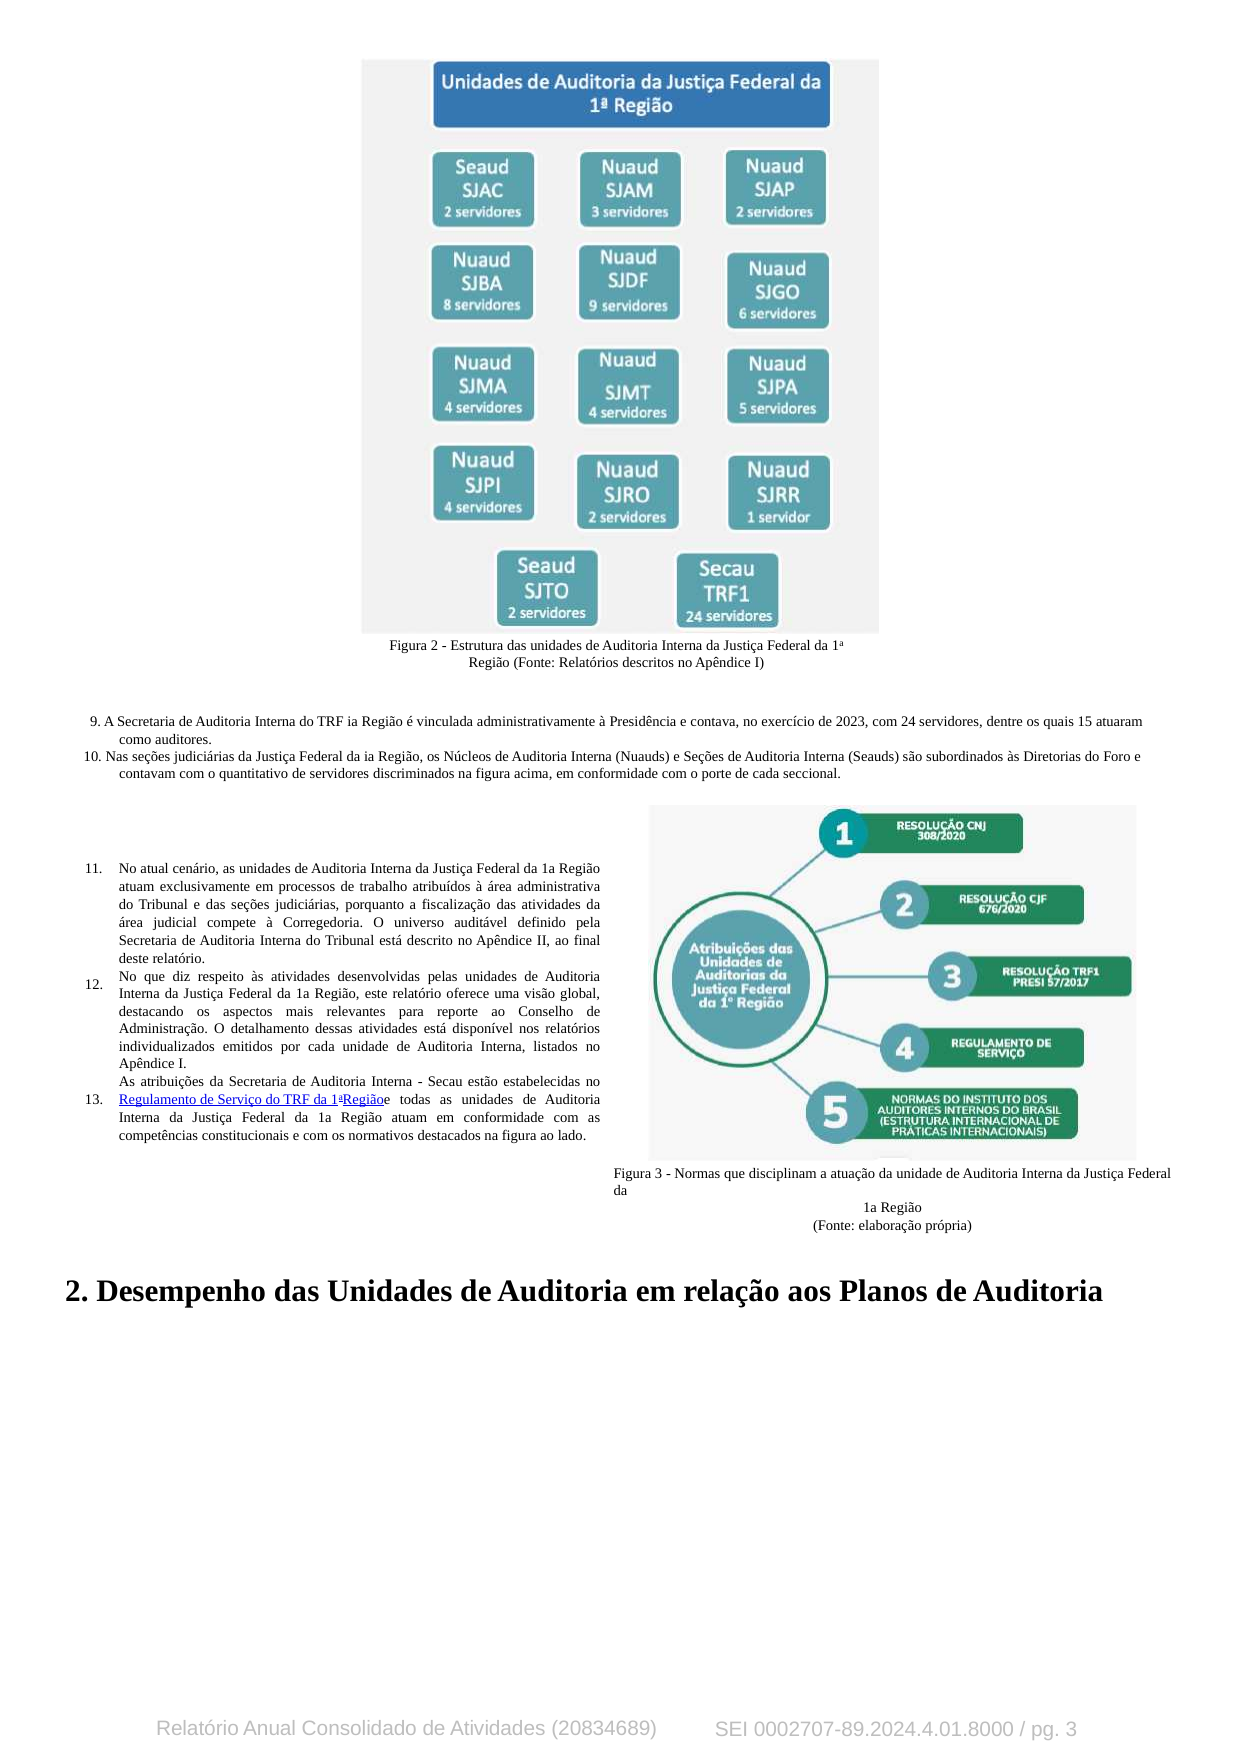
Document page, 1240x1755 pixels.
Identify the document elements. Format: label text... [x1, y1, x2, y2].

text_box Figura 2 - Estrutura das unidades de Auditoria Interna da Justiça Federal da 1a Região (Fonte: Relatórios descritos no Apêndice I) [372, 637, 860, 673]
text_box SEI 0002707-89.2024.4.01.8000 / pg. 3 [715, 1715, 1084, 1740]
text_box Relatório Anual Consolidado de Atividades (20834689) [156, 1715, 667, 1741]
picture [648, 805, 1137, 1161]
picture [360, 58, 879, 635]
text_box 2. Desempenho das Unidades de Auditoria em relação aos Planos de Auditoria [65, 1270, 1111, 1303]
text_box 11. [85, 859, 107, 875]
text_box 9. A Secretaria de Auditoria Interna do TRF ia Região é vinculada administrativamente à Presidência e contava, no exercício de 2023, com 24 servidores, dentre os quais 15 atuaram como auditores. 10. Nas seções judiciárias da Justiça Federal da ia Região, os Núcleos de Auditoria Interna (Nuauds) e Seções de Auditoria Interna (Seauds) são subordinados às Diretorias do Foro e contavam com o quantitativo de servidores discriminados na figura acima, em conformidade com o porte de cada seccional. [81, 711, 1161, 793]
text_box Figura 3 - Normas que disciplinam a atuação da unidade de Auditoria Interna da Justiça Federal da 1a Região (Fonte: elaboração própria) [614, 1163, 1175, 1216]
text_box 13. [85, 1090, 107, 1107]
text_box No atual cenário, as unidades de Auditoria Interna da Justiça Federal da 1a Região atuam exclusivamente em processos de trabalho atribuídos à área administrativa do Tribunal e das seções judiciárias, porquanto a fiscalização das atividades da área judicial compete à Corregedoria. O universo auditável definido pela Secretaria de Auditoria Interna do Tribunal está descrito no Apêndice II, ao final deste relatório. No que diz respeito às atividades desenvolvidas pelas unidades de Auditoria Interna da Justiça Federal da 1a Região, este relatório oferece uma visão global, destacando os aspectos mais relevantes para reporte ao Conselho de Administração. O detalhamento dessas atividades está disponível nos relatórios individualizados emitidos por cada unidade de Auditoria Interna, listados no Apêndice I. As atribuições da Secretaria de Auditoria Interna - Secau estão estabelecidas no Regulamento de Serviço do TRF da 1a Região e todas as unidades de Auditoria Interna da Justiça Federal da 1a Região atuam em conformidade com as competências constitucionais e com os normativos destacados na figura ao lado. [119, 858, 600, 1183]
text_box 12. [85, 975, 107, 991]
